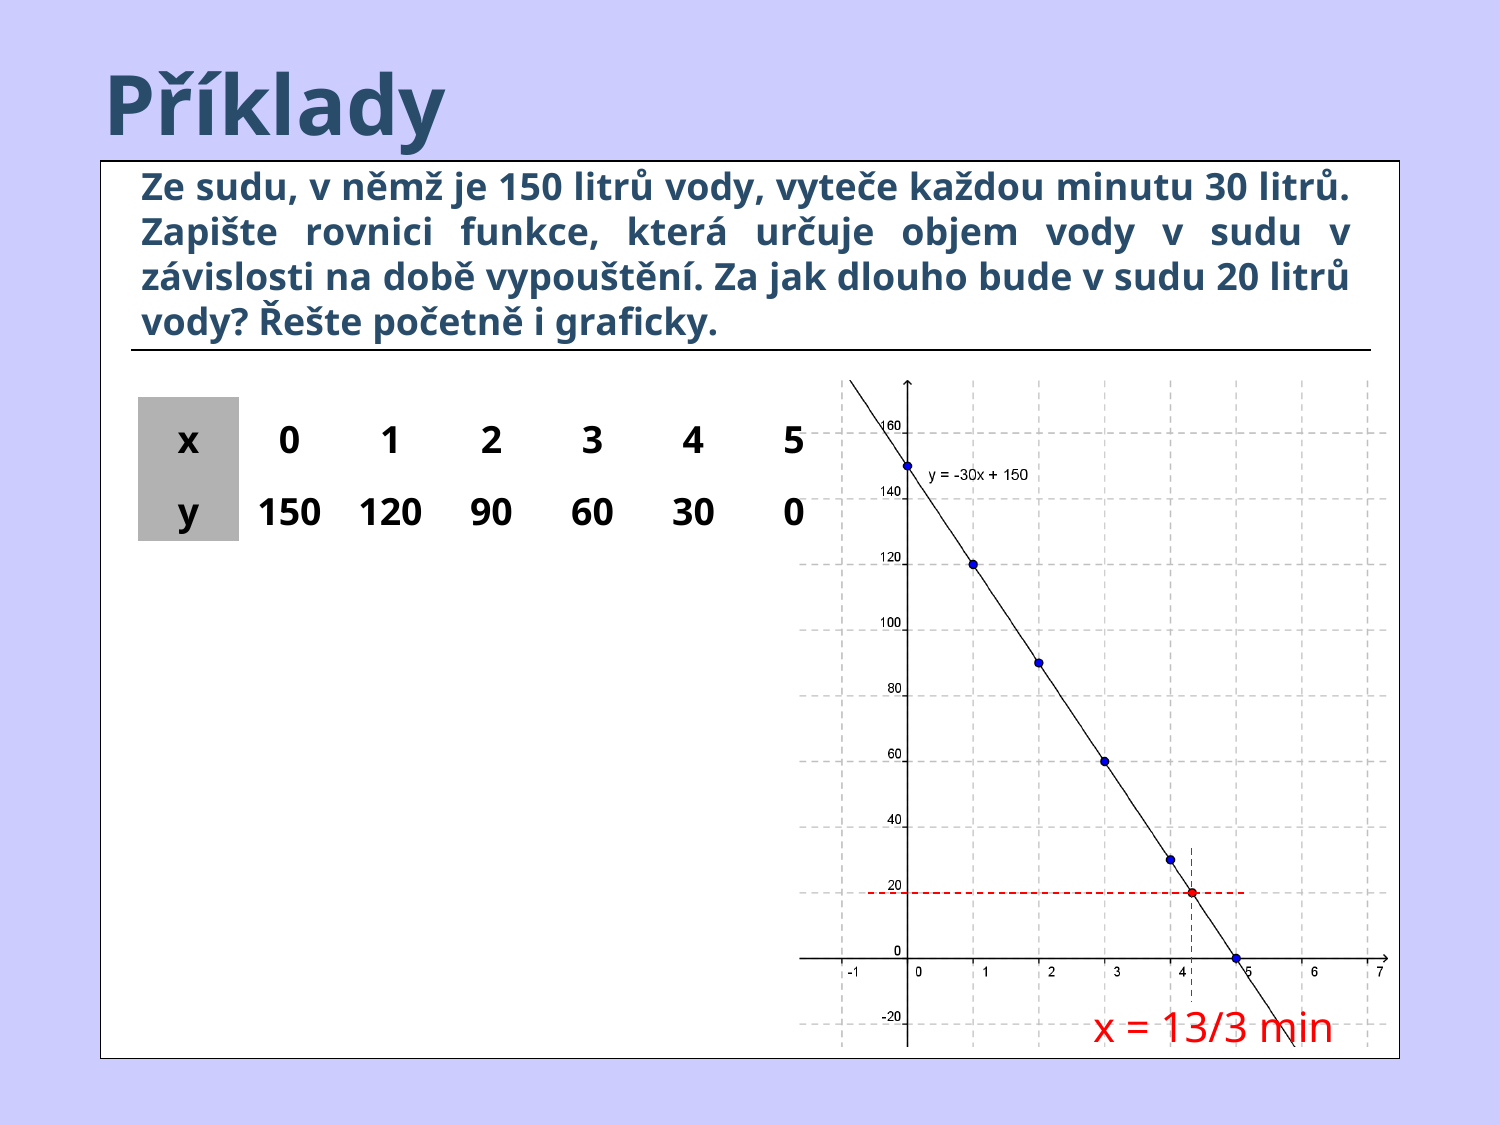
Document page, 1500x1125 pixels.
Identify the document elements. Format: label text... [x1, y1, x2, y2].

text_box [1322, 190, 1330, 196]
text_box x = 13/3 min [1078, 978, 1398, 1073]
text_box [1177, 190, 1185, 196]
text_box [548, 190, 555, 196]
text_box [246, 190, 255, 196]
table_cell y [138, 469, 239, 541]
table_header 5 [744, 397, 845, 469]
table_header 1 [340, 397, 441, 469]
table_cell 0 [744, 469, 845, 541]
text_box [271, 190, 279, 196]
text_box [745, 190, 805, 205]
table_cell 90 [441, 469, 542, 541]
table_cell 120 [340, 469, 441, 541]
table_header 4 [643, 397, 744, 469]
picture [799, 380, 1388, 1047]
text_box [1136, 190, 1144, 196]
text_box [100, 190, 1400, 1059]
table_header 0 [239, 397, 340, 469]
table_cell 150 [239, 469, 340, 541]
table_header 2 [441, 397, 542, 469]
text_box [1233, 190, 1240, 196]
text_box [1028, 190, 1036, 196]
text_box [222, 190, 230, 196]
text_box [980, 190, 989, 196]
text_box [716, 190, 725, 196]
table_cell 30 [643, 469, 744, 541]
table_cell 60 [542, 469, 643, 541]
title Příklady [88, 39, 1414, 190]
text_box [461, 190, 741, 205]
table_header x [138, 397, 239, 469]
text_box Ze sudu, v němž je 150 litrů vody, vyteče každou minutu 30 litrů. Zapište rovnici funkce, která určuje objem vody v sudu v závislosti na době vypouštění. Za jak dlouho bude v sudu 20 litrů vody? Řešte početně i graficky. [126, 205, 1367, 301]
text_box [637, 190, 645, 196]
table_header 3 [542, 397, 643, 469]
text_box [693, 190, 702, 196]
text_box [1003, 190, 1012, 196]
